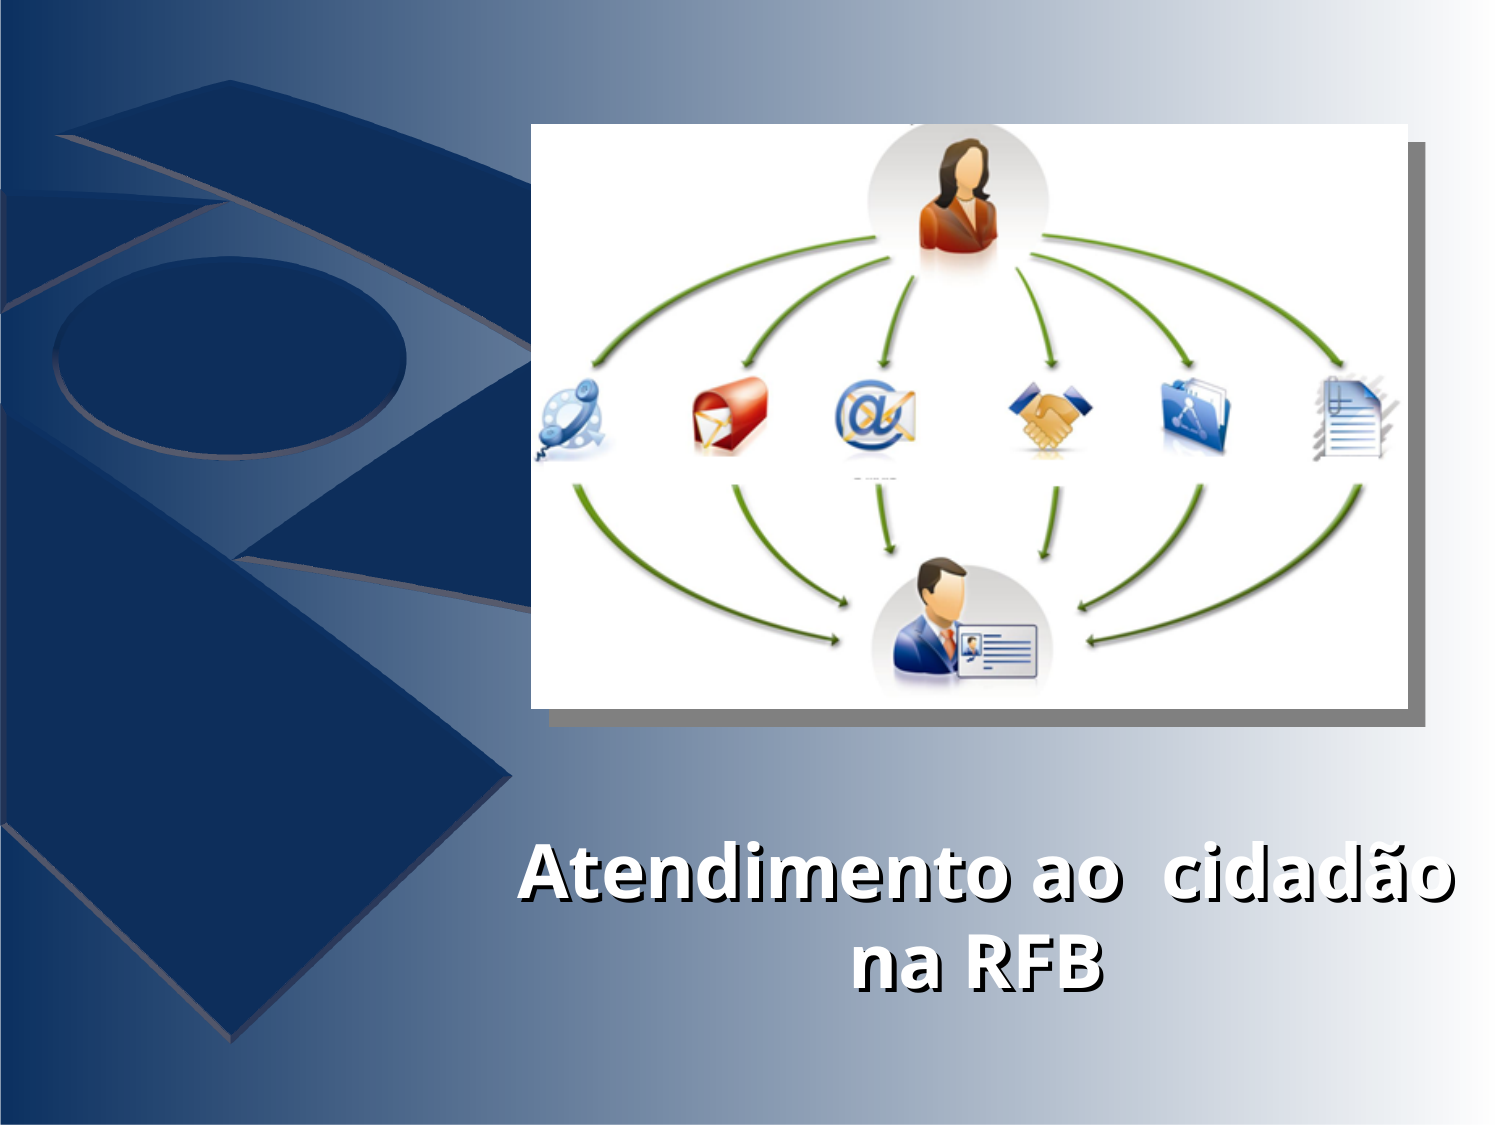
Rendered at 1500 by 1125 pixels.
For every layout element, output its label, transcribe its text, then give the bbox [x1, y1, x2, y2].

text_box Atendimento ao cidadão na RFB [472, 679, 1500, 1125]
picture [0, 0, 1500, 1125]
